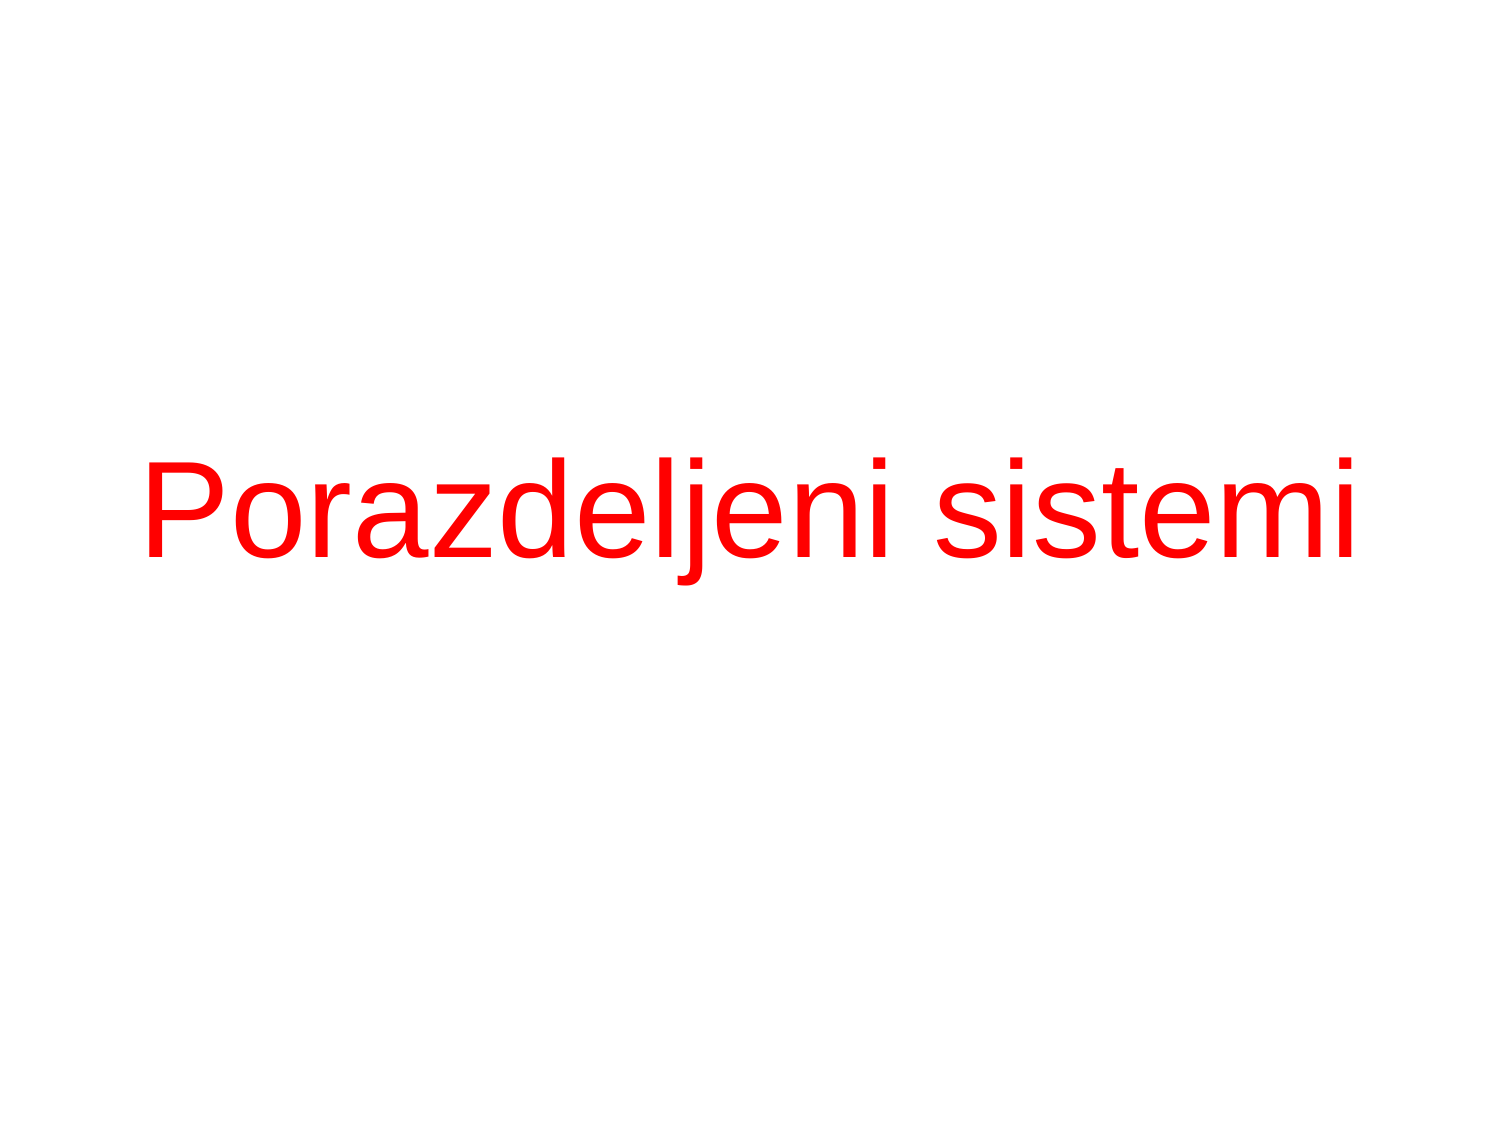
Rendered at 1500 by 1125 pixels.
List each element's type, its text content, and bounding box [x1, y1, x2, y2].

title Porazdeljeni sistemi [112, 408, 1388, 597]
